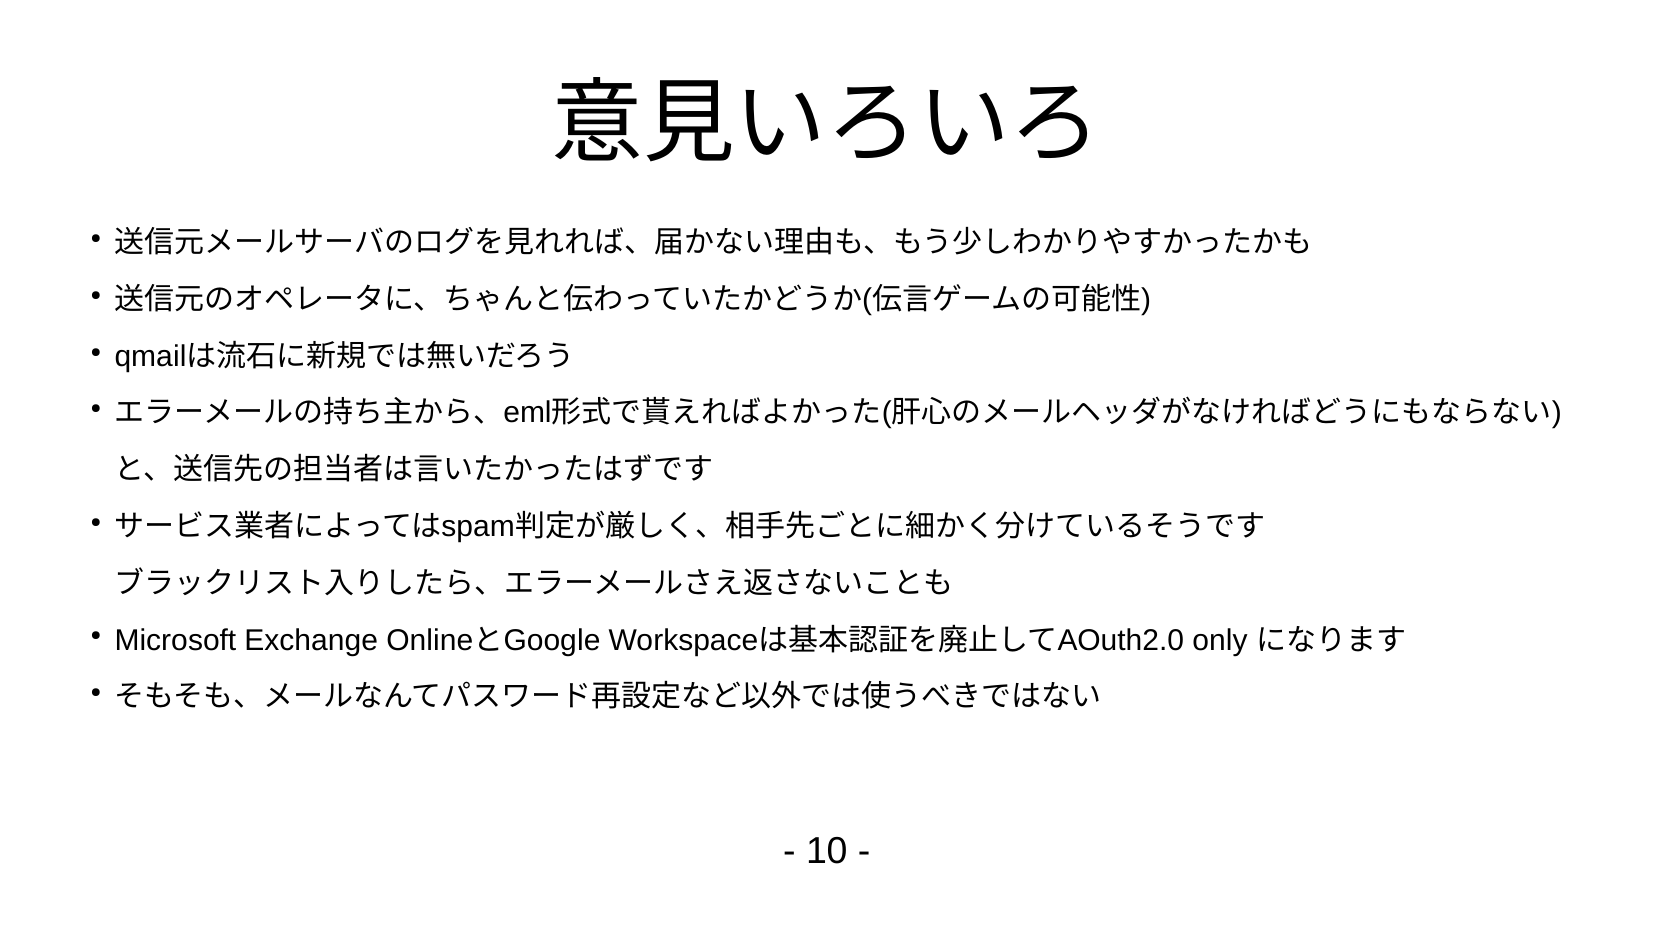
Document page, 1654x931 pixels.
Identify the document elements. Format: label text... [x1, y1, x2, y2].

title 意見いろいろ [82, 37, 1571, 193]
text_box - <number> - [703, 815, 950, 886]
list 送信元メールサーバのログを見れれば、届かない理由も、もう少しわかりやすかったかも 送信元のオペレータに、ちゃんと伝わっていたかどうか(伝言ゲームの可能性) qmailは流石に新規では無いだろう エラーメールの持ち主から、eml形式で貰えればよかった(肝心のメールヘッダがなければどうにもならない) と、送信先の担当者は言いたかったはずです サービス業者によってはspam判定が厳しく、相手先ごとに細かく分けているそうです ブラックリスト入りしたら、エラーメールさえ返さないことも Microsoft Exchange OnlineとGoogle Workspaceは基本認証を廃止してAOuth2.0 only になります そもそも、メールなんてパスワード再設定など以外では使うべきではない [82, 217, 1571, 758]
